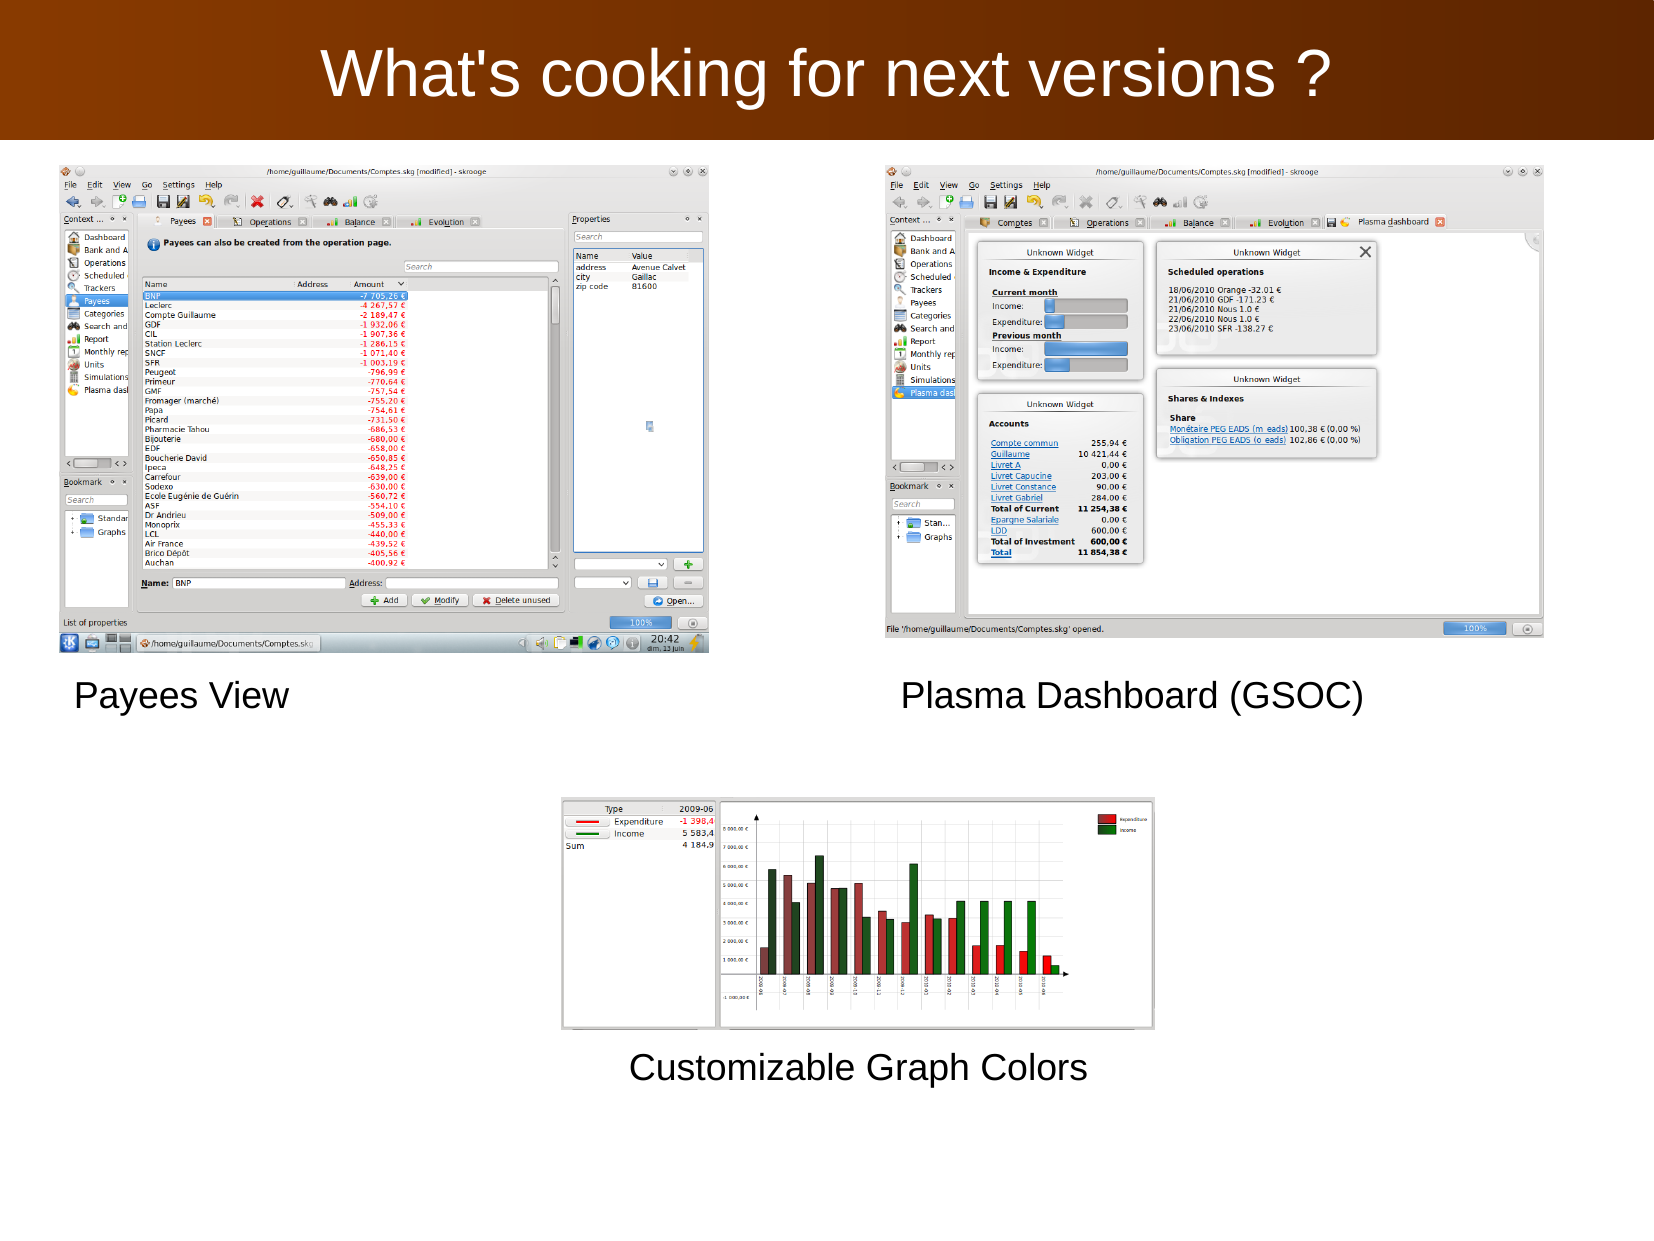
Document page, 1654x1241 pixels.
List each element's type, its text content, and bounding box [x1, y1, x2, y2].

picture [885, 165, 1544, 638]
text_box Payees View [59, 667, 305, 725]
text_box Customizable Graph Colors [614, 1039, 1104, 1097]
text_box Plasma Dashboard (GSOC) [885, 667, 1380, 725]
picture [561, 797, 1155, 1030]
picture [59, 165, 709, 653]
title What's cooking for next versions ? [0, 0, 1654, 140]
